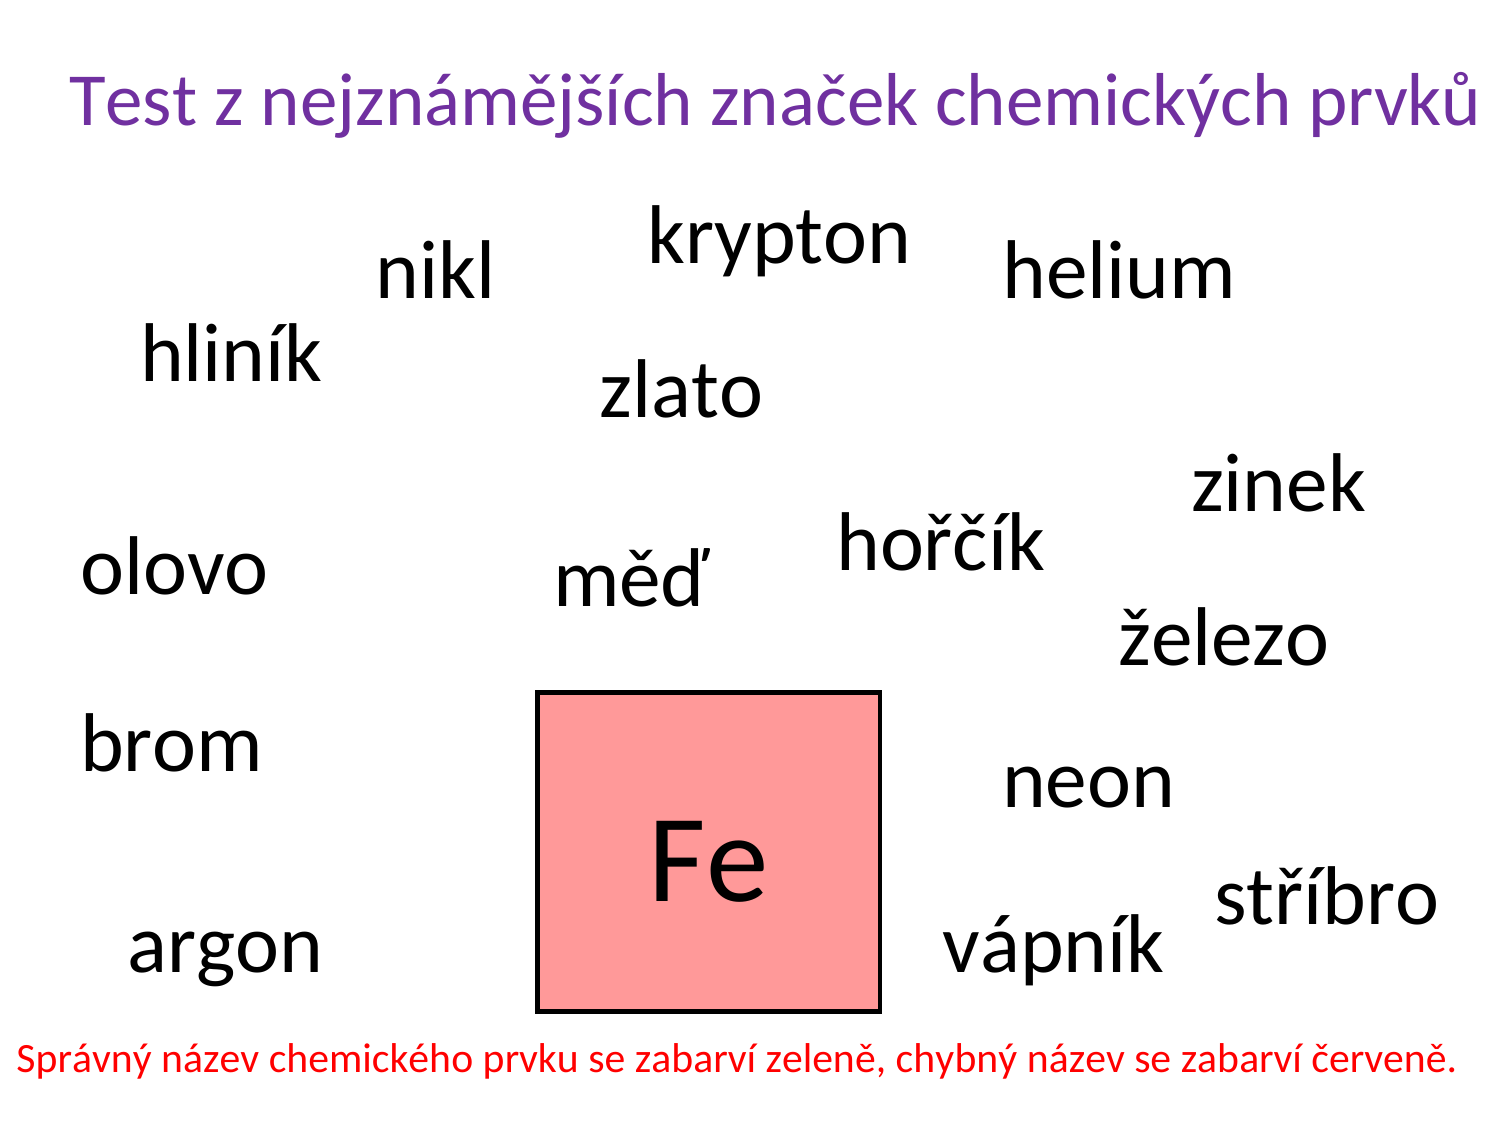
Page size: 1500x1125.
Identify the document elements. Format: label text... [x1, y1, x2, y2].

text_box krypton [633, 172, 927, 289]
text_box měď [538, 515, 724, 631]
text_box helium [987, 208, 1251, 324]
text_box vápník [927, 881, 1180, 997]
text_box Test z nejznámějších značek chemických prvků [54, 42, 1498, 239]
text_box neon [987, 716, 1190, 832]
text_box Fe [537, 692, 880, 1012]
text_box olovo [65, 503, 284, 619]
text_box hořčík [821, 479, 1061, 596]
text_box nikl [361, 208, 511, 324]
text_box hliník [125, 290, 338, 407]
text_box brom [65, 680, 279, 797]
text_box zinek [1176, 420, 1381, 537]
text_box železo [1103, 574, 1345, 690]
text_box argon [112, 881, 339, 997]
text_box Správný název chemického prvku se zabarví zeleně, chybný název se zabarví červeně. [1, 1023, 1474, 1089]
text_box stříbro [1199, 834, 1455, 950]
text_box zlato [584, 326, 779, 442]
